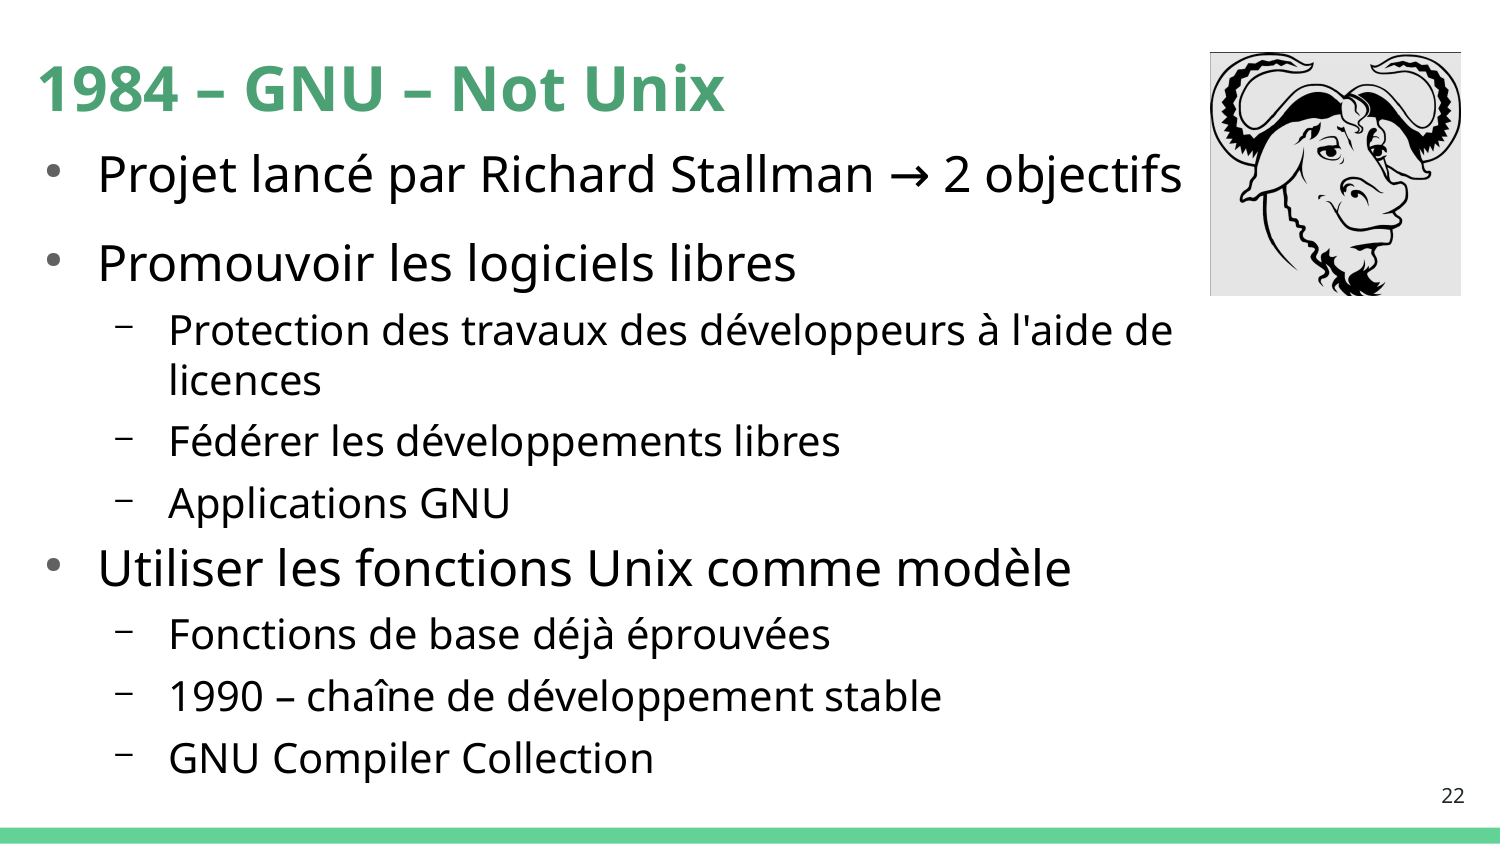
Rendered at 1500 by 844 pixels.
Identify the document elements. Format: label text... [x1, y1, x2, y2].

picture [1210, 52, 1461, 296]
list Projet lancé par Richard Stallman → 2 objectifs Promouvoir les logiciels libres Protection des travaux des développeurs à l'aide de licences Fédérer les développements libres Applications GNU Utiliser les fonctions Unix comme modèle Fonctions de base déjà éprouvées 1990 – chaîne de développement stable GNU Compiler Collection [11, 118, 1211, 810]
slide_number <numéro> [1389, 764, 1480, 830]
title 1984 – GNU – Not Unix [21, 23, 1420, 117]
